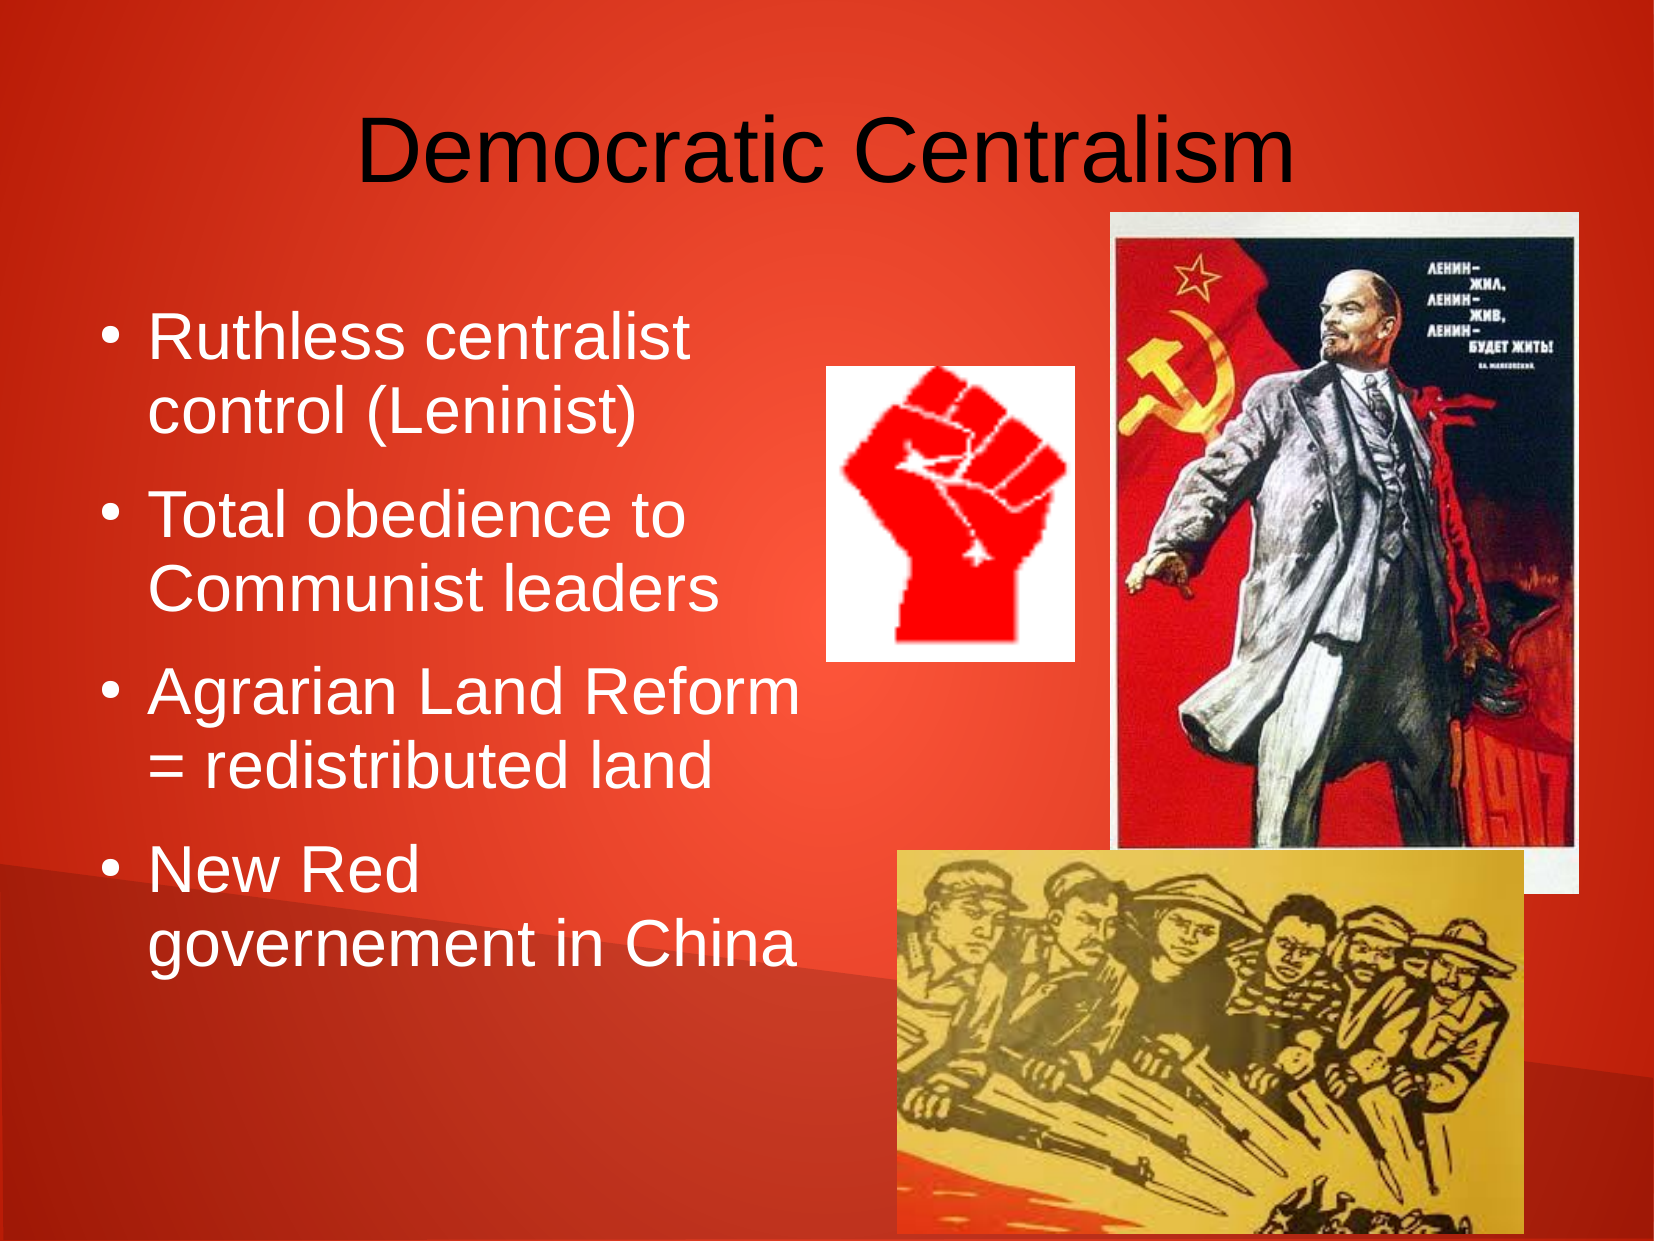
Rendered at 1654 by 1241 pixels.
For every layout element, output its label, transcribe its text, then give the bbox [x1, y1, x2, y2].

picture [897, 212, 1579, 1234]
list Ruthless centralist control (Leninist) Total obedience to Communist leaders Agrarian Land Reform = redistributed land New Red governement in China [82, 299, 809, 1019]
title Democratic Centralism [82, 47, 1571, 252]
picture [826, 366, 1075, 662]
